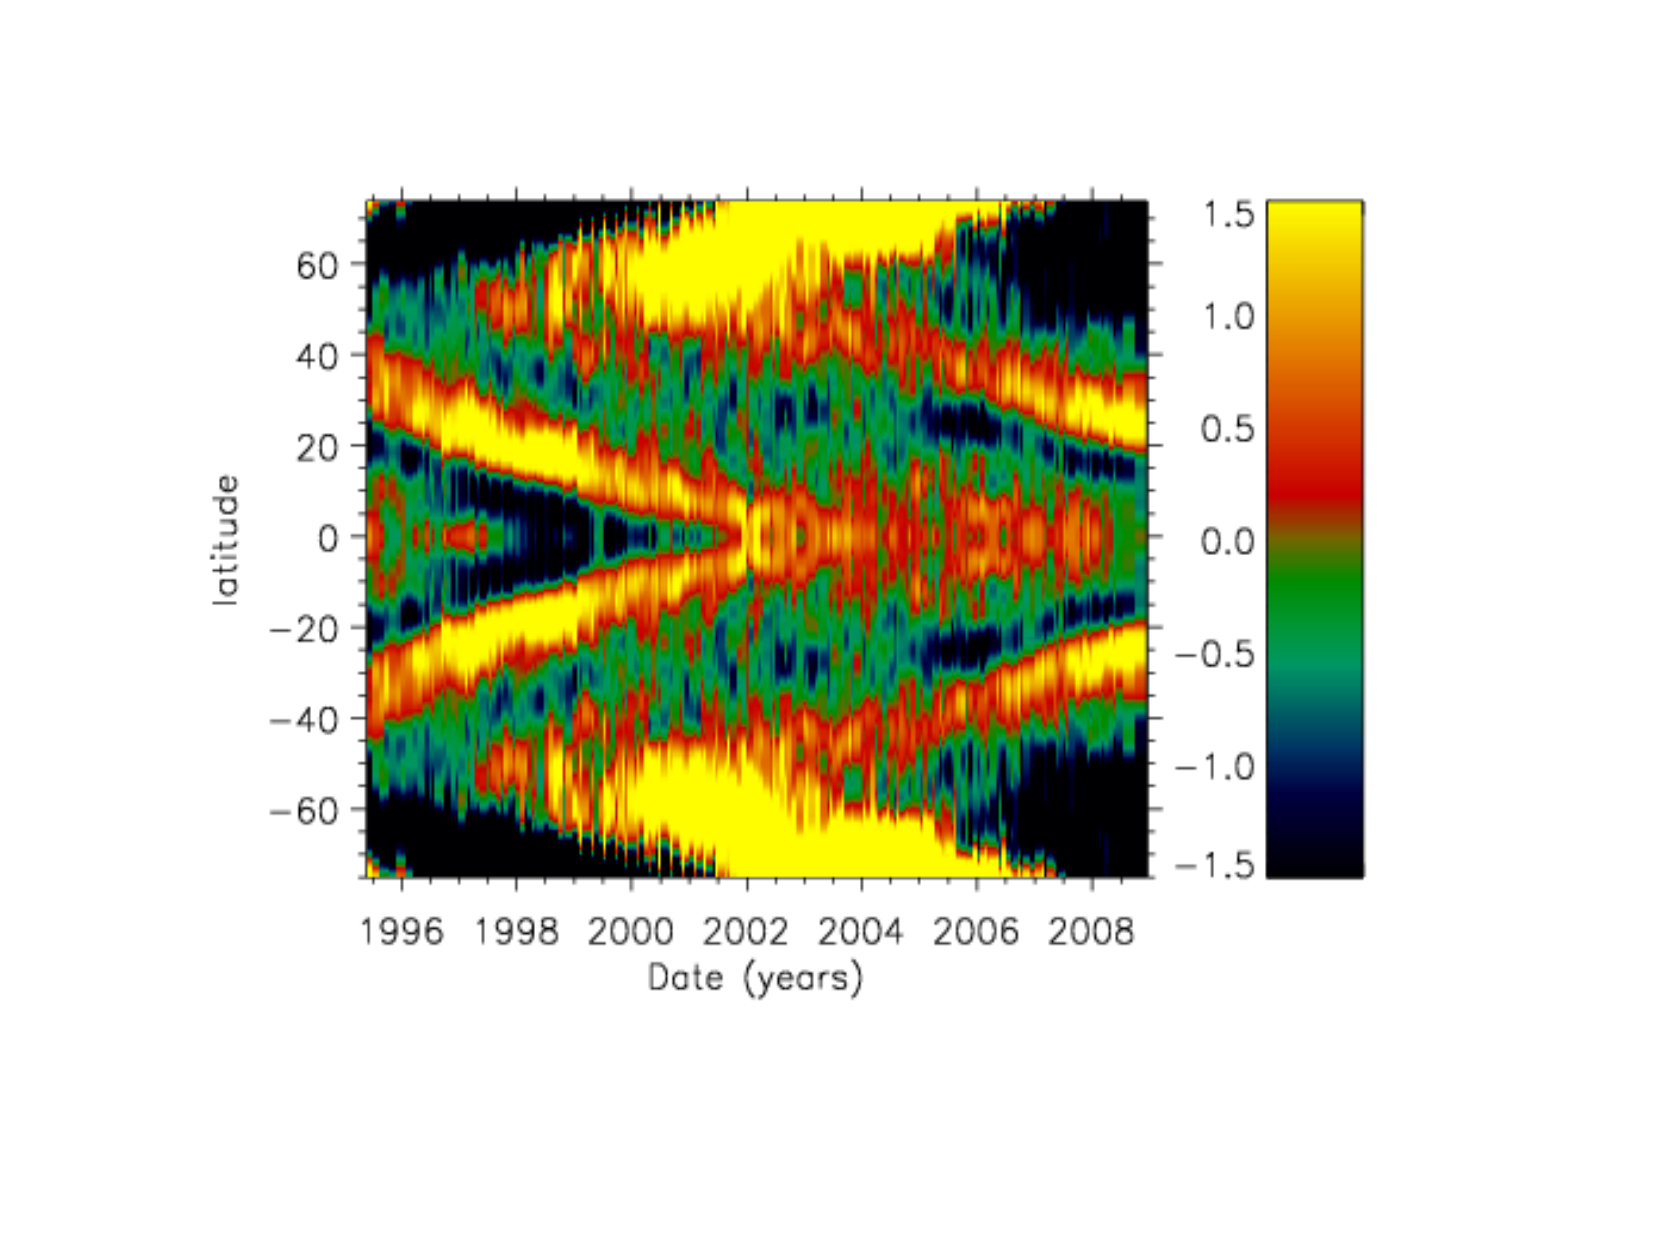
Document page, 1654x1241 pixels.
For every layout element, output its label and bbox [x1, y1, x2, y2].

picture [187, 112, 1388, 1013]
